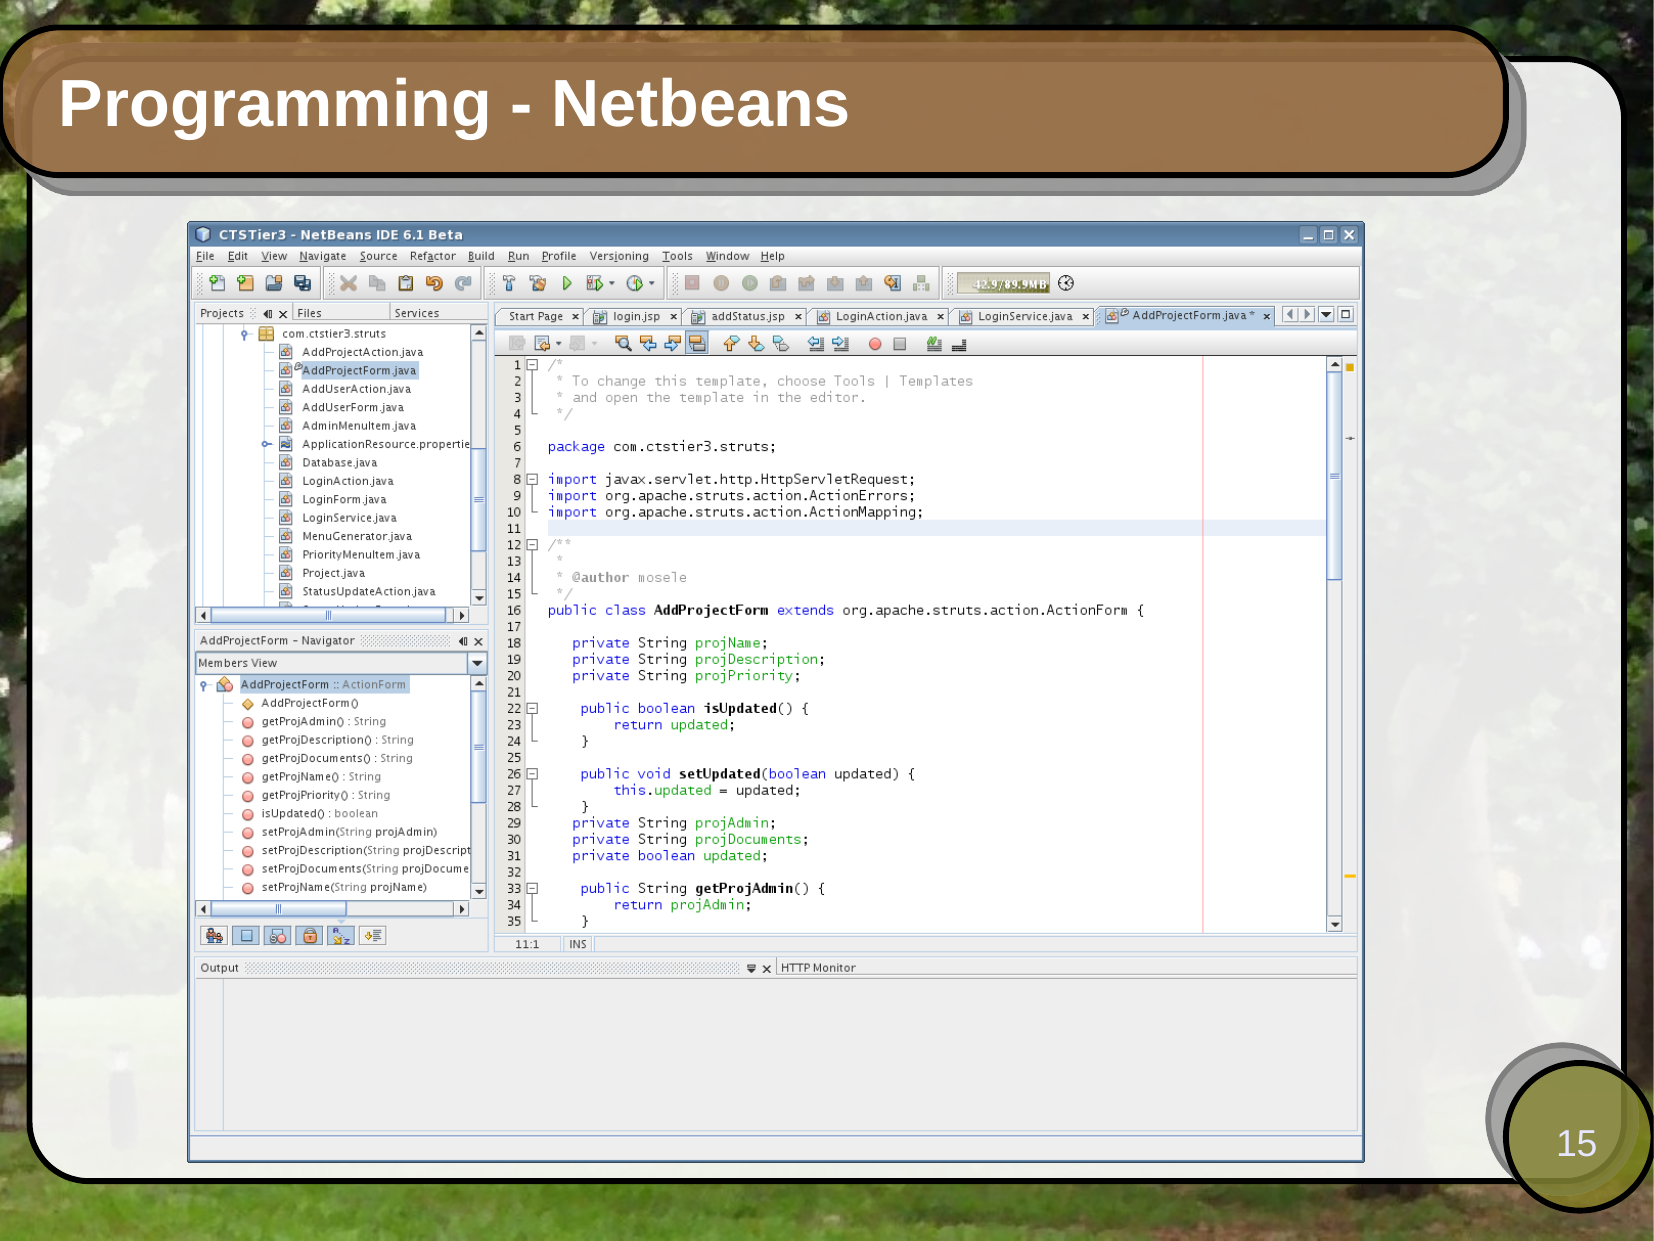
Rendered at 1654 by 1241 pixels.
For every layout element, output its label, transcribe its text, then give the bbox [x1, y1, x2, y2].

picture [0, 0, 1654, 1114]
picture [187, 221, 1365, 1163]
title Programming - Netbeans [59, 36, 1447, 170]
picture [0, 138, 1654, 1241]
